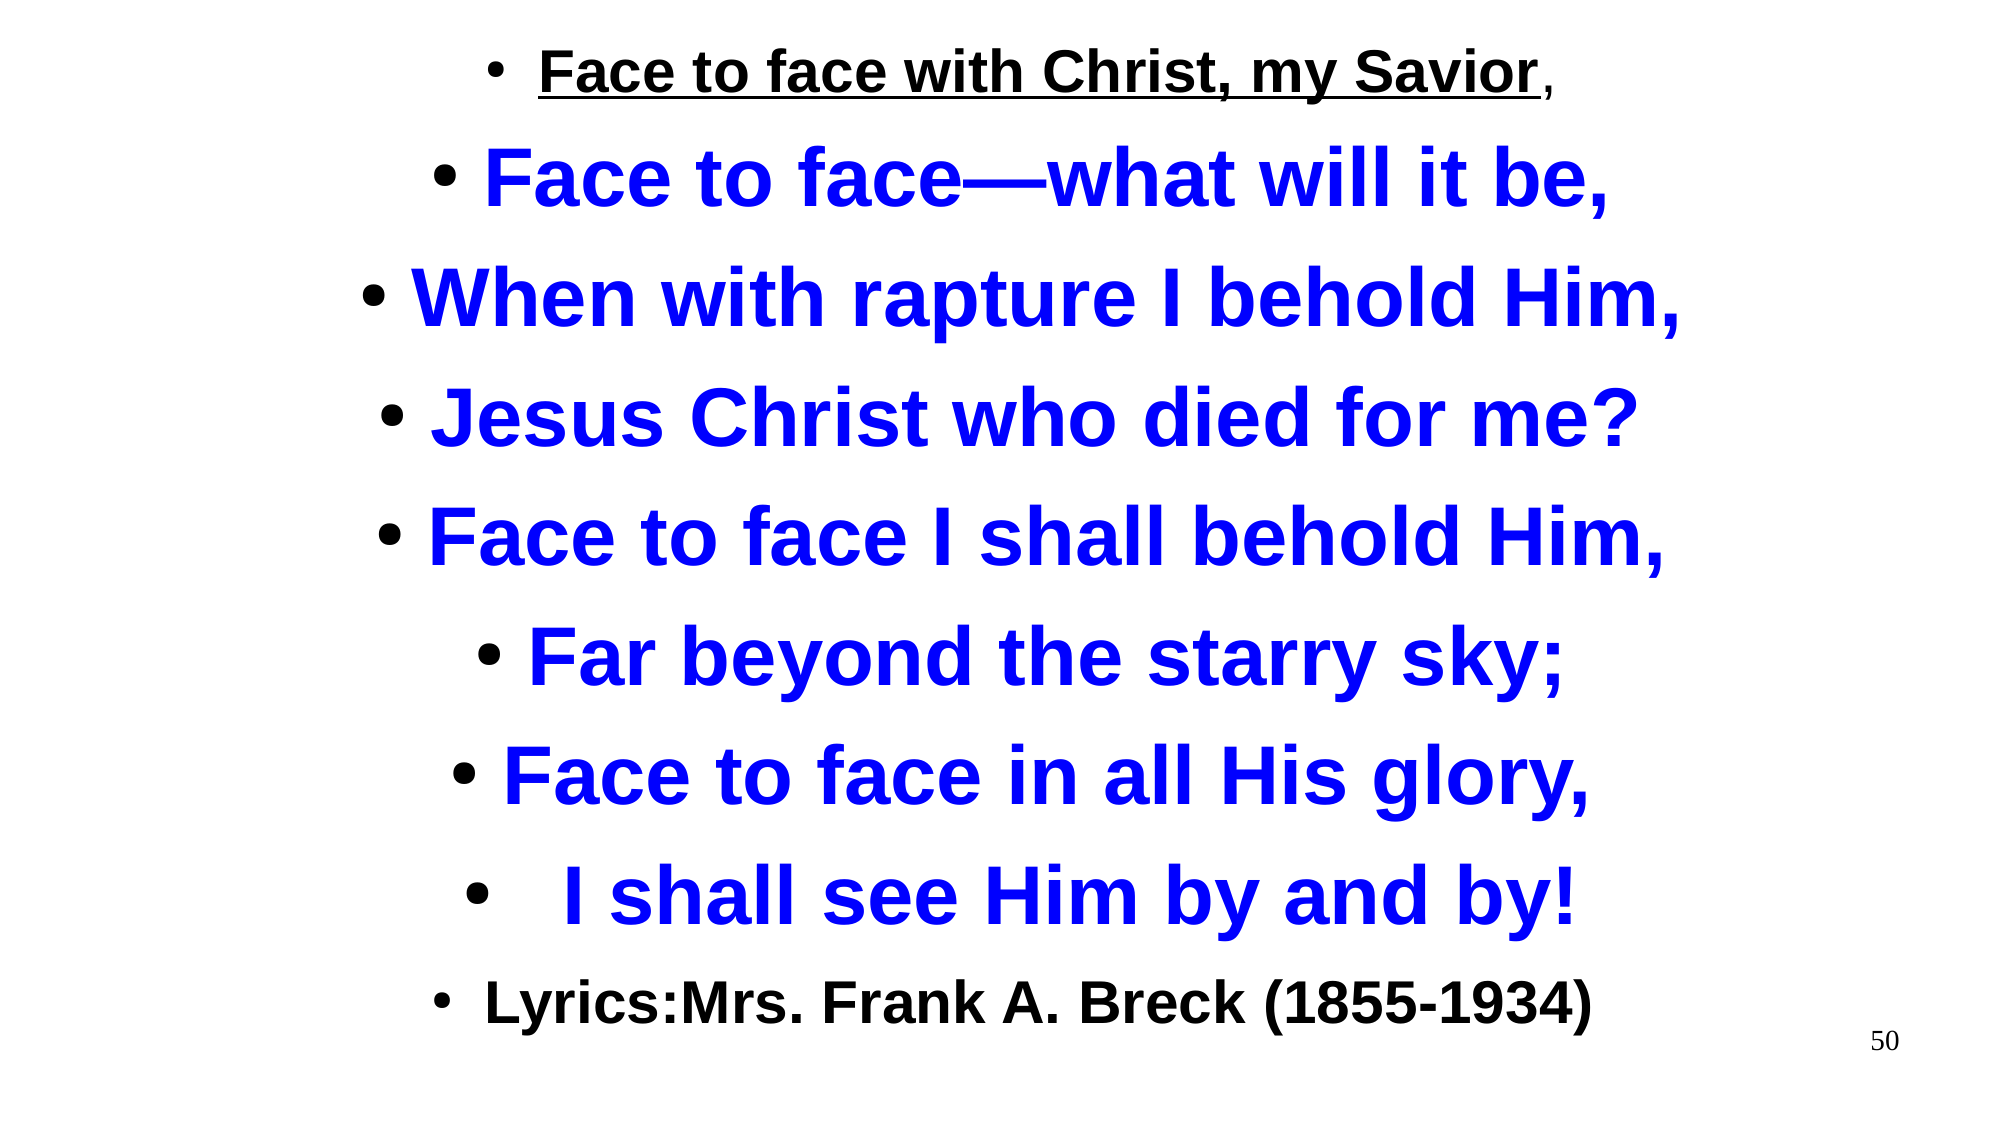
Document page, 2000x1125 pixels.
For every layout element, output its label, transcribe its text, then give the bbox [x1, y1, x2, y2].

list Face to face with Christ, my Savior, Face to face—what will it be, When with rapture I behold Him, Jesus Christ who died for me? Face to face I shall behold Him, Far beyond the starry sky; Face to face in all His glory, I shall see Him by and by! Lyrics:Mrs. Frank A. Breck (1855-1934) [37, 37, 1988, 1088]
